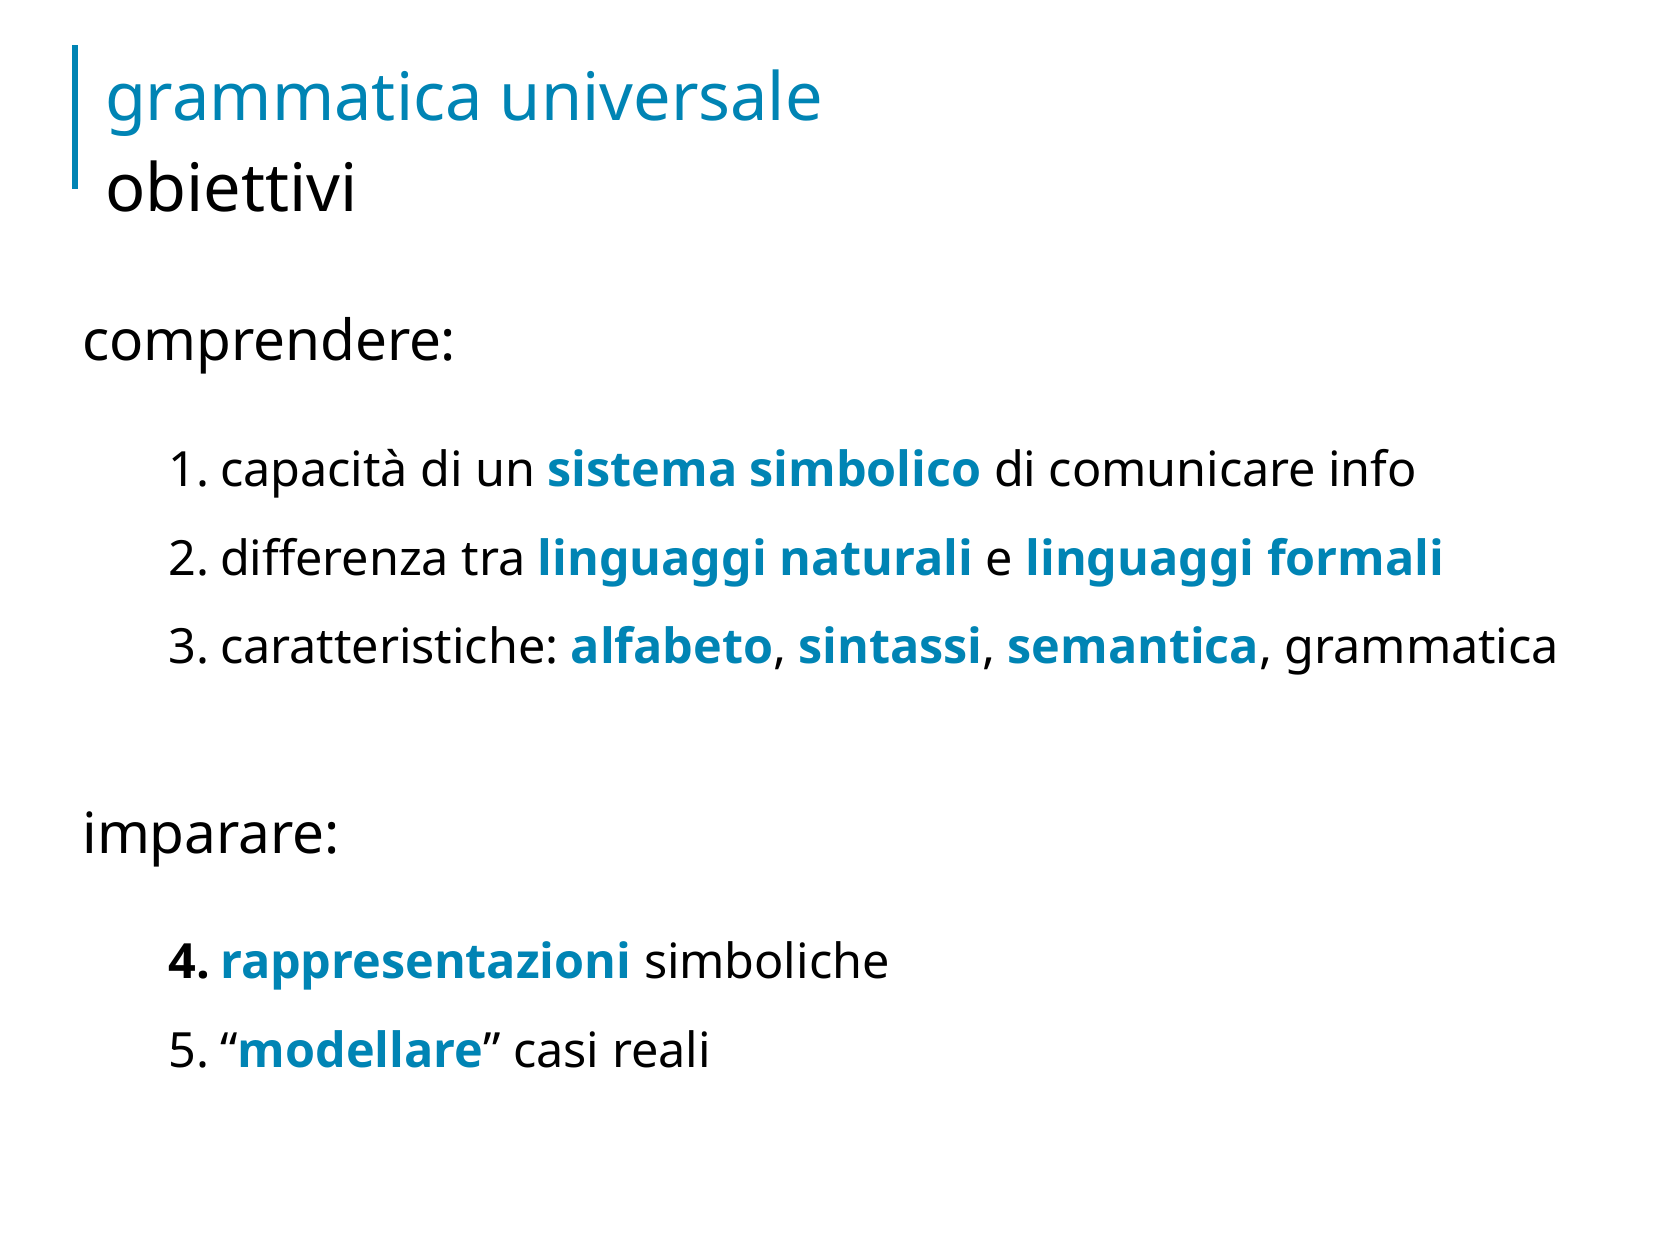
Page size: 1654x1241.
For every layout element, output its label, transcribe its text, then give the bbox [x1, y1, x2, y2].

title grammatica universale obiettivi [105, 49, 1571, 200]
list comprendere: capacità di un sistema simbolico di comunicare info differenza tra linguaggi naturali e linguaggi formali caratteristiche: alfabeto, sintassi, semantica, grammatica imparare: rappresentazioni simboliche “modellare” casi reali [82, 300, 1571, 1126]
